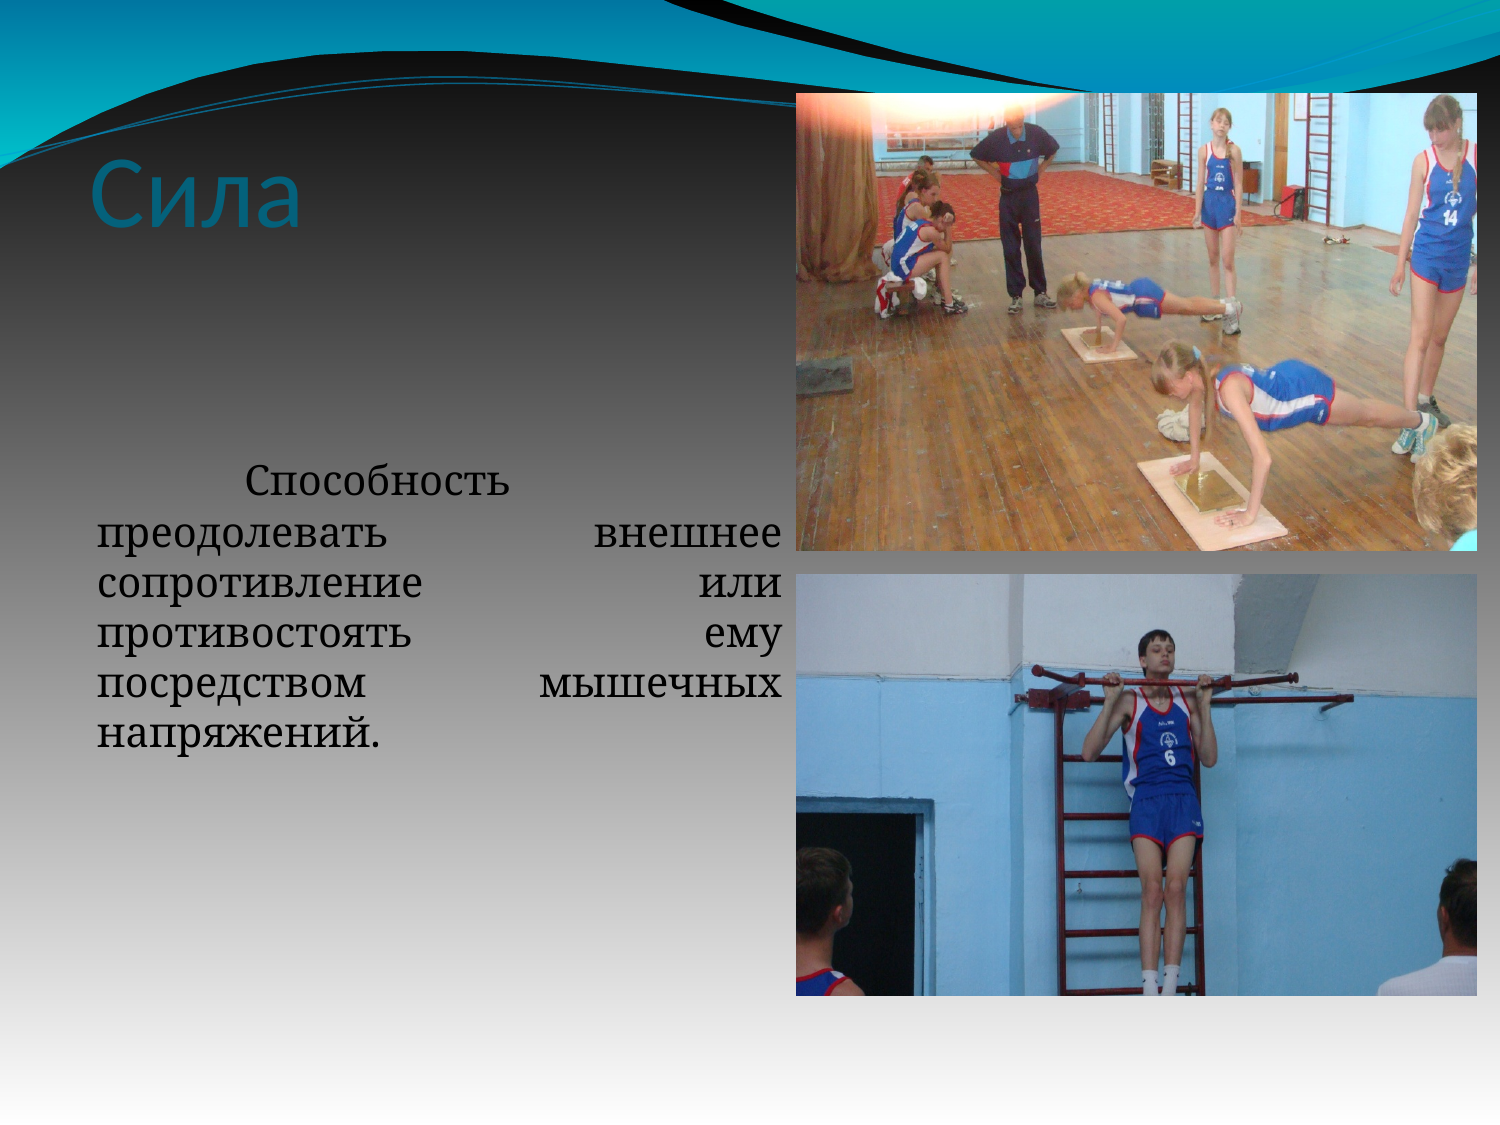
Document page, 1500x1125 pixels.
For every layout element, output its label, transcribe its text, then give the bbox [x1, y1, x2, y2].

picture [796, 574, 1477, 997]
list Способность преодолевать внешнее сопротивление или противостоять ему посредством мышечных напряжений. [82, 433, 797, 1020]
picture [796, 93, 1477, 551]
title Сила [75, 115, 796, 304]
